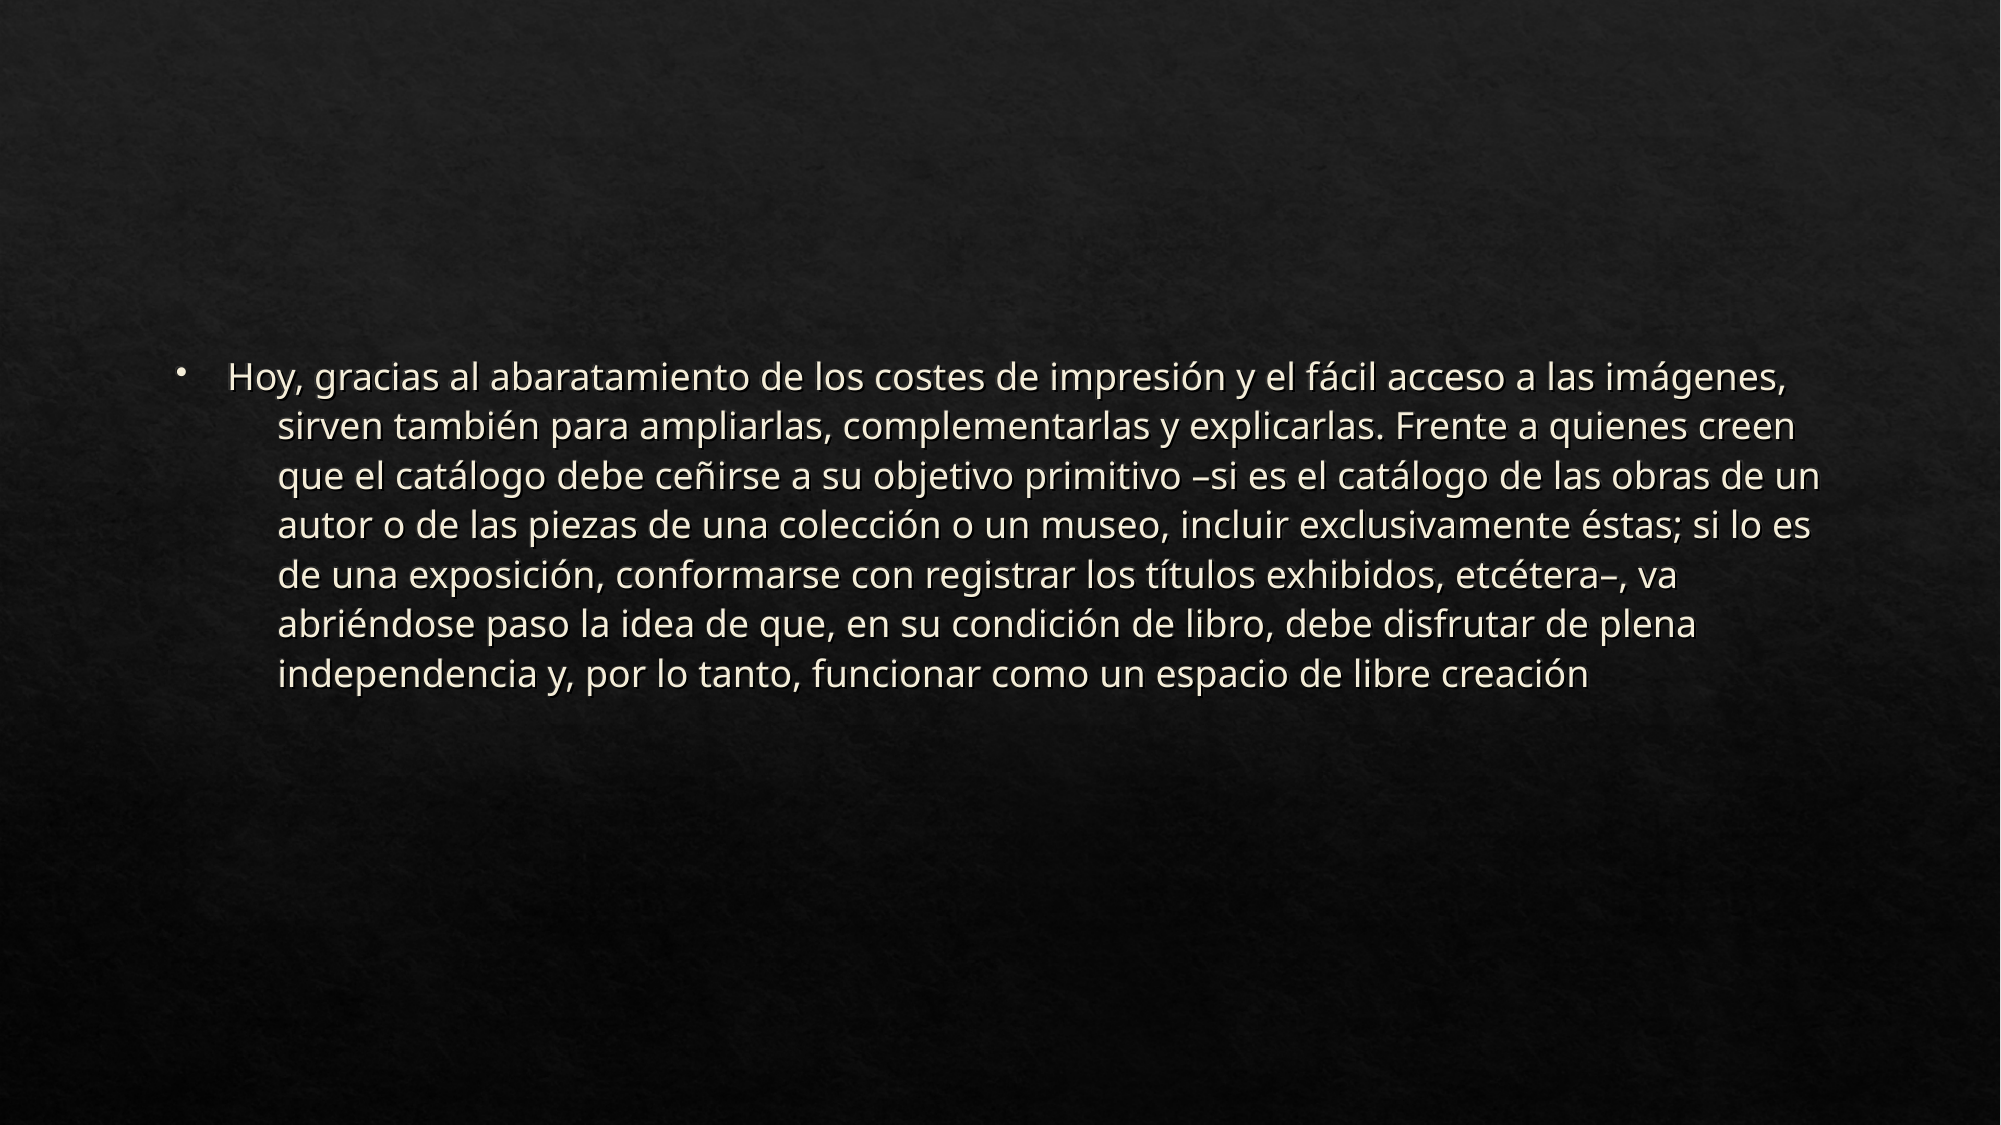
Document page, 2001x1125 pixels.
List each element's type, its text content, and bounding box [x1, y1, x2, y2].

list Hoy, gracias al abaratamiento de los costes de impresión y el fácil acceso a las imágenes, sirven también para ampliarlas, complementarlas y explicarlas. Frente a quienes creen que el catálogo debe ceñirse a su objetivo primitivo –si es el catálogo de las obras de un autor o de las piezas de una colección o un museo, incluir exclusivamente éstas; si lo es de una exposición, conformarse con registrar los títulos exhibidos, etcétera–, va abriéndose paso la idea de que, en su condición de libro, debe disfrutar de plena independencia y, por lo tanto, funcionar como un espacio de libre creación [149, 340, 1849, 951]
